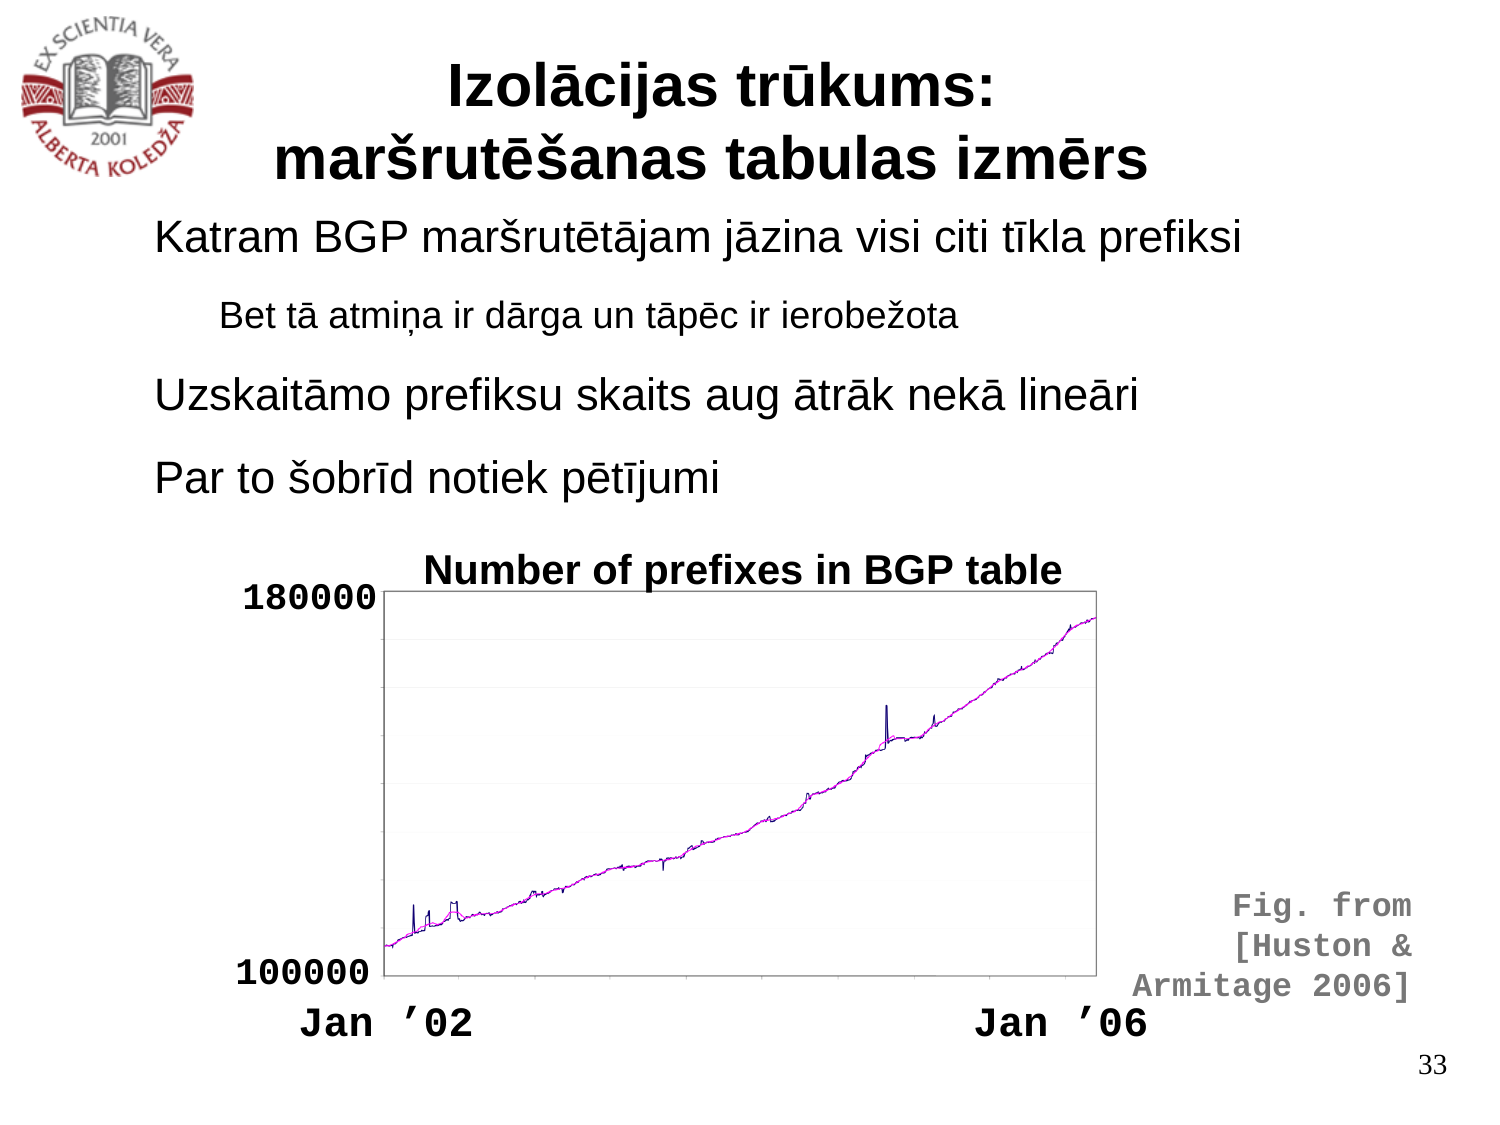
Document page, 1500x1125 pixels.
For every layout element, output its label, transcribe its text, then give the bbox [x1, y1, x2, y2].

picture [375, 587, 1101, 982]
text_box 100000 [220, 939, 386, 1001]
list Katram BGP maršrutētājam jāzina visi citi tīkla prefiksi Bet tā atmiņa ir dārga un tāpēc ir ierobežota Uzskaitāmo prefiksu skaits aug ātrāk nekā lineāri Par to šobrīd notiek pētījumi [74, 199, 1463, 513]
text_box 180000 [227, 564, 393, 626]
text_box <skaitlis> [1312, 1037, 1463, 1101]
text_box Number of prefixes in BGP table [408, 534, 1078, 601]
text_box Jan ’02 [283, 987, 489, 1053]
picture [21, 16, 194, 177]
text_box Jan ’06 [958, 987, 1164, 1053]
text_box Fig. from [Huston & Armitage 2006] [1117, 875, 1427, 1011]
title Izolācijas trūkums: maršrutēšanas tabulas izmērs [50, 37, 1374, 200]
